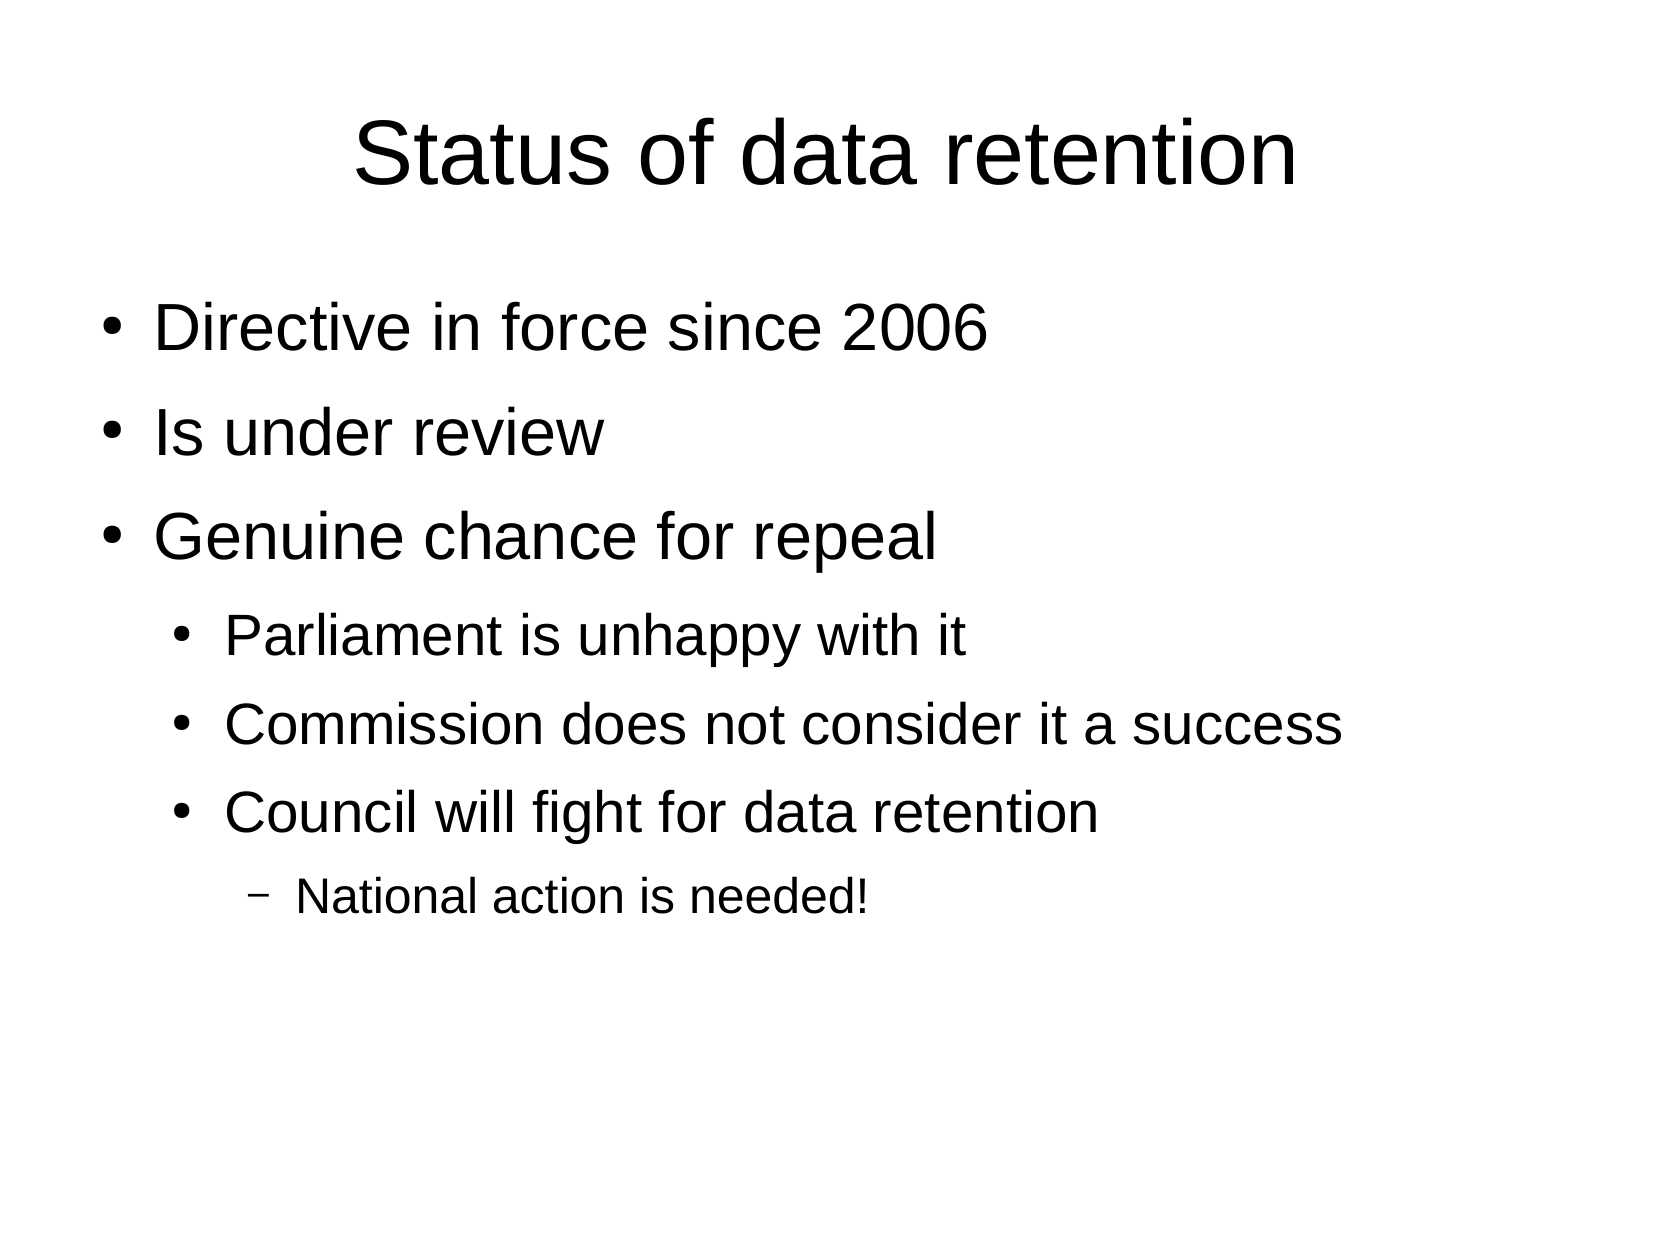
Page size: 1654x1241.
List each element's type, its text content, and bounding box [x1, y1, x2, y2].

title Status of data retention [82, 49, 1571, 257]
list Directive in force since 2006 Is under review Genuine chance for repeal Parliament is unhappy with it Commission does not consider it a success Council will fight for data retention National action is needed! [82, 290, 1571, 1109]
